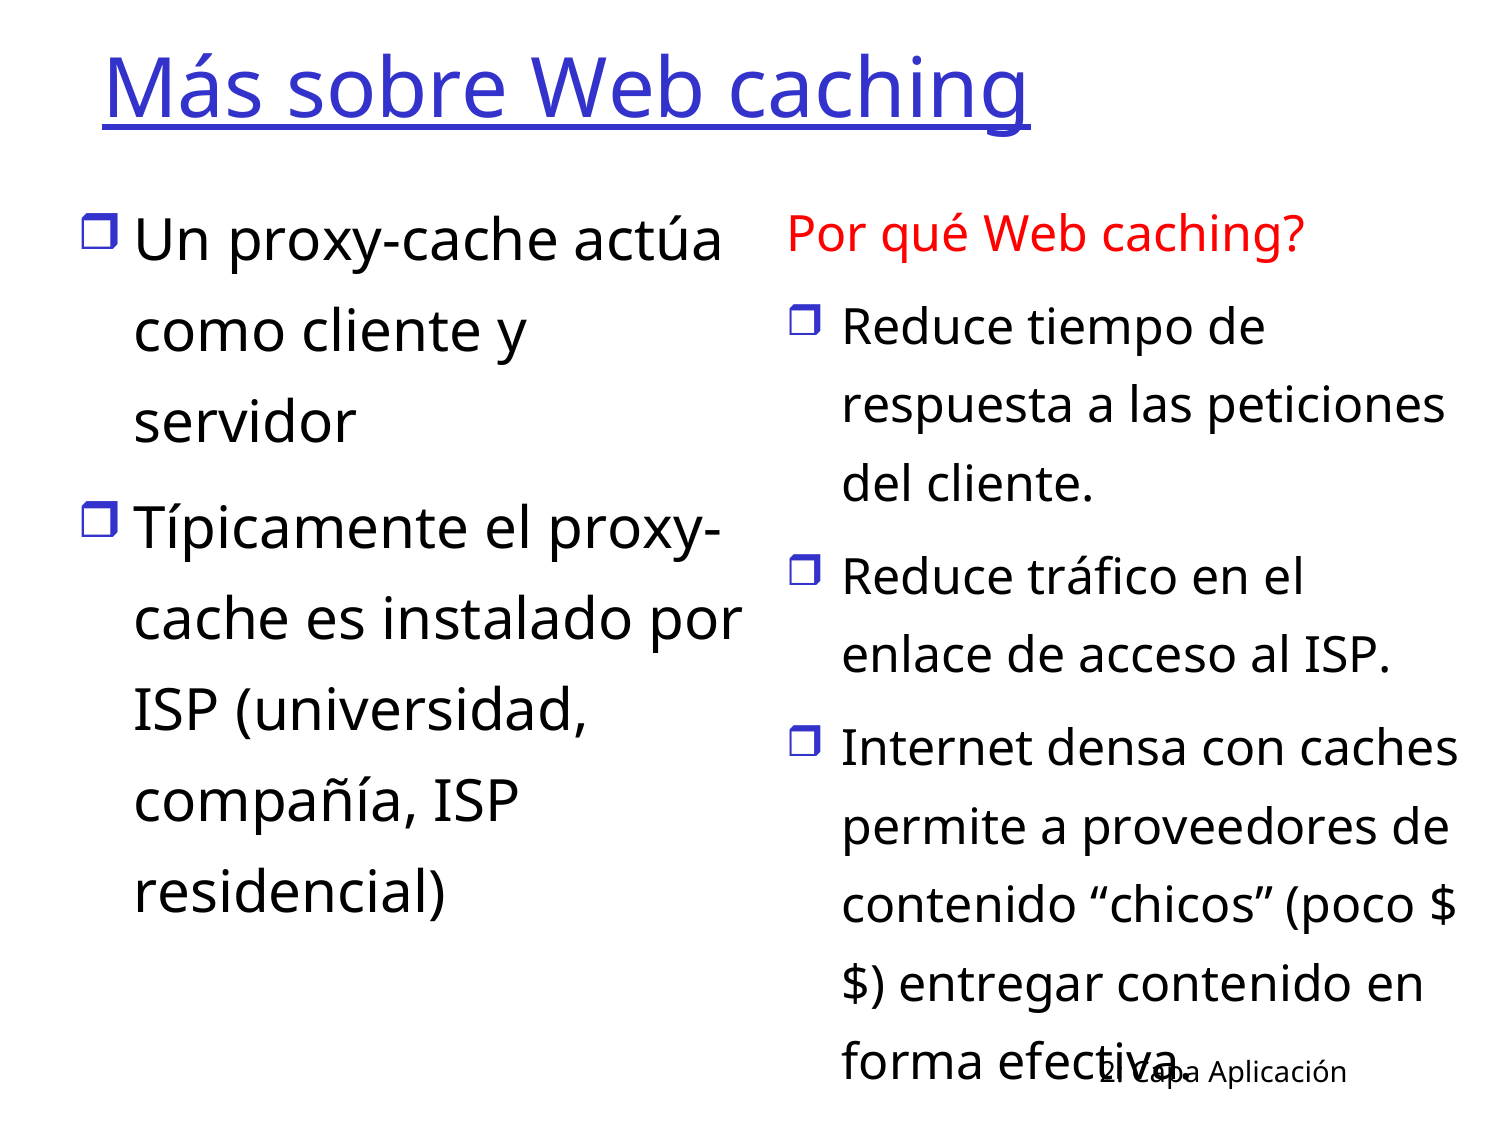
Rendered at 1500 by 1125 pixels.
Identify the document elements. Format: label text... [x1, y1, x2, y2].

list Por qué Web caching? Reduce tiempo de respuesta a las peticiones del cliente. Reduce tráfico en el enlace de acceso al ISP. Internet densa con caches permite a proveedores de contenido “chicos” (poco $$) entregar contenido en forma efectiva. [785, 187, 1464, 864]
list Un proxy-cache actúa como cliente y servidor Típicamente el proxy-cache es instalado por ISP (universidad, compañía, ISP residencial) [77, 186, 755, 1034]
title Más sobre Web caching [87, 23, 1463, 150]
